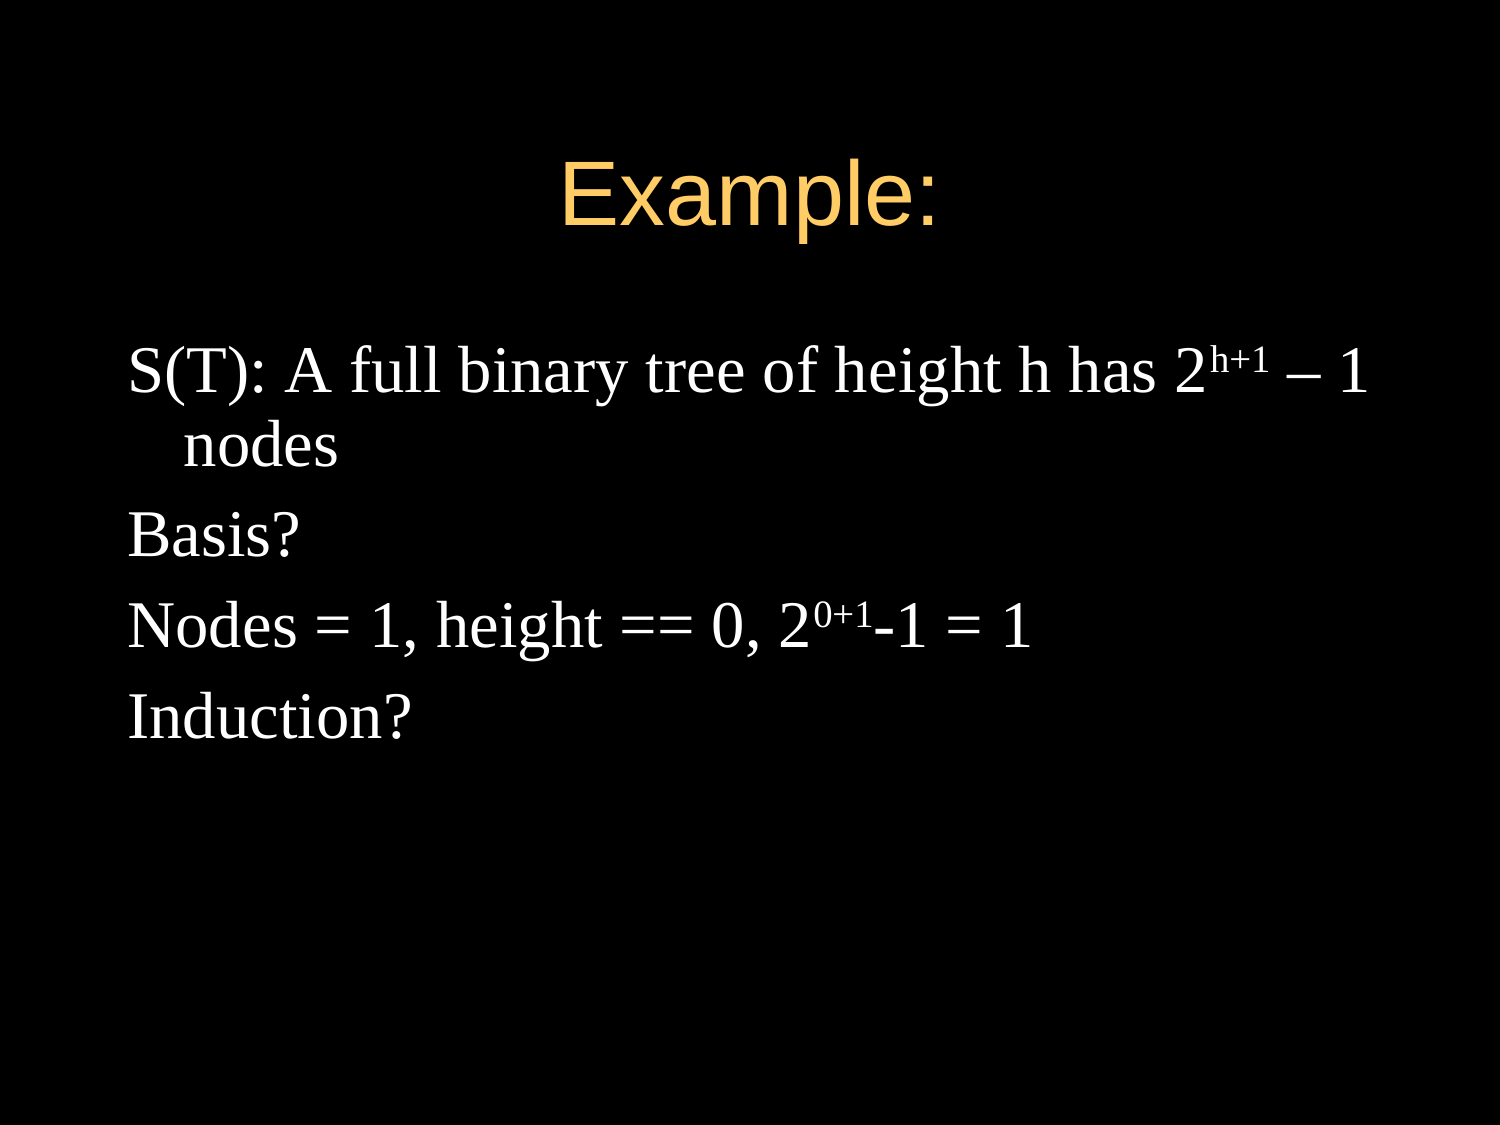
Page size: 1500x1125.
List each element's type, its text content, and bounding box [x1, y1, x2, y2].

list S(T): A full binary tree of height h has 2h+1 – 1 nodes Basis? Nodes = 1, height == 0, 20+1-1 = 1 Induction? [112, 324, 1388, 1001]
title Example: [112, 99, 1388, 288]
